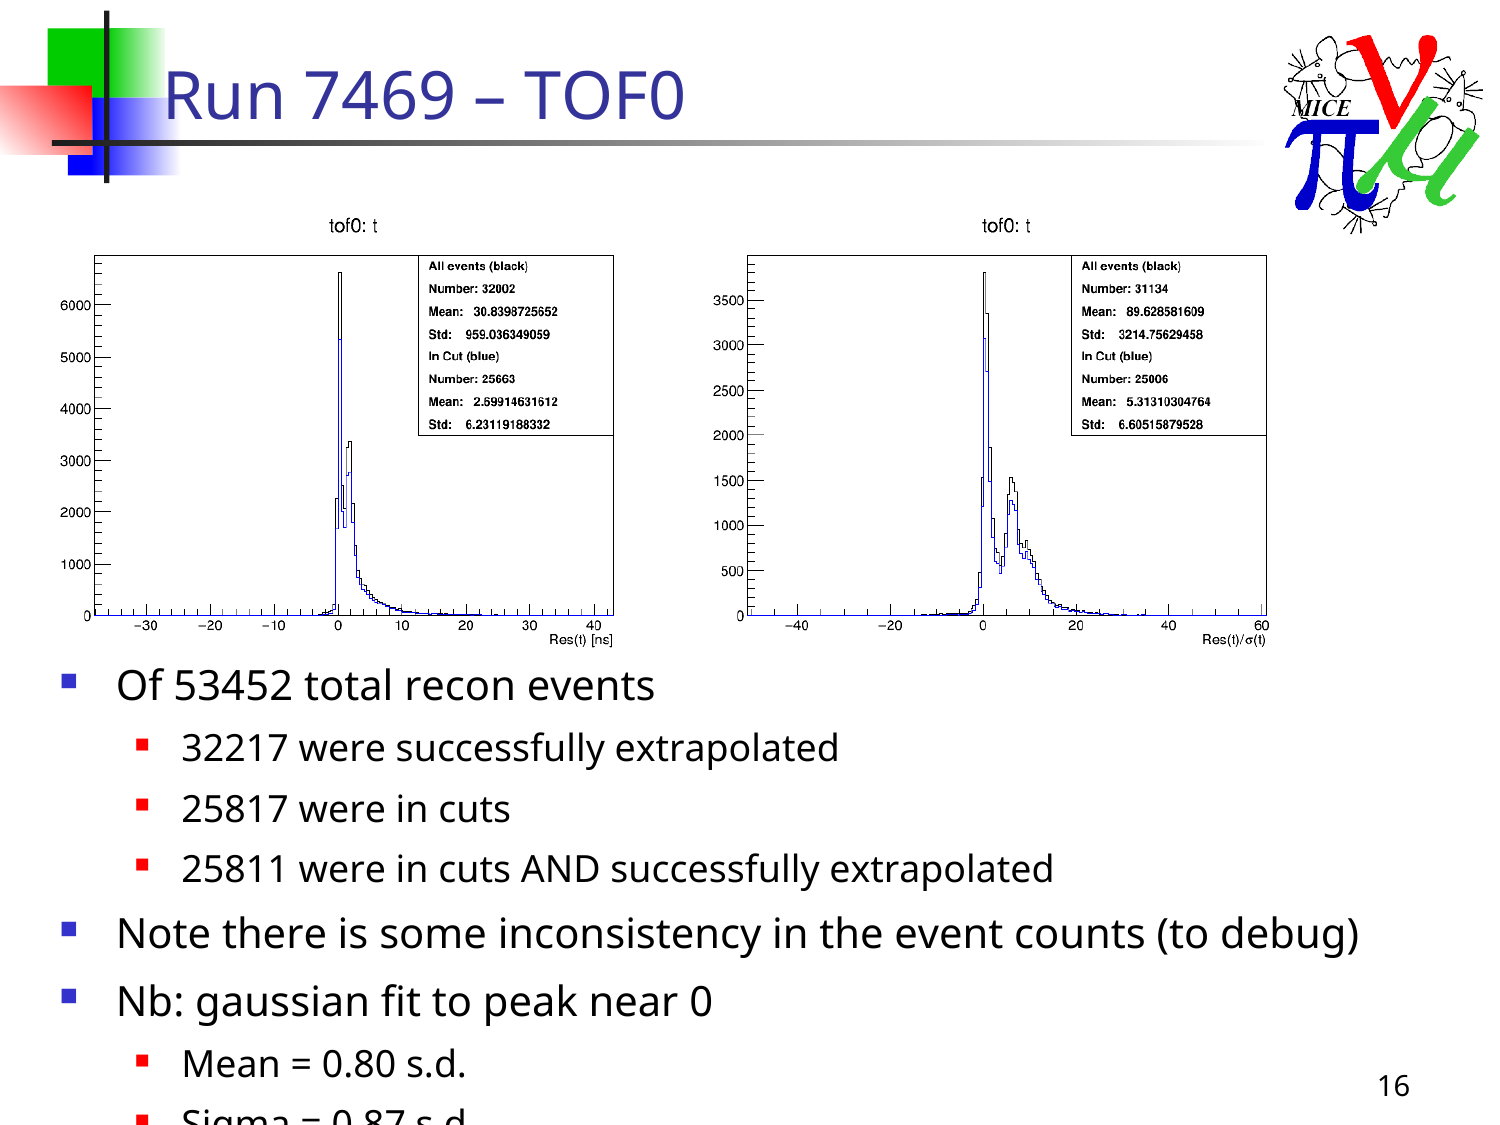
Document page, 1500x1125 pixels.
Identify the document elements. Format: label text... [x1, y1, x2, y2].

picture [29, 210, 678, 661]
title Run 7469 – TOF0 [162, 0, 1441, 188]
list Of 53452 total recon events 32217 were successfully extrapolated 25817 were in cuts 25811 were in cuts AND successfully extrapolated Note there is some inconsistency in the event counts (to debug) Nb: gaussian fit to peak near 0 Mean = 0.80 s.d. Sigma = 0.87 s.d. [59, 655, 1477, 1091]
picture [682, 5, 1500, 655]
